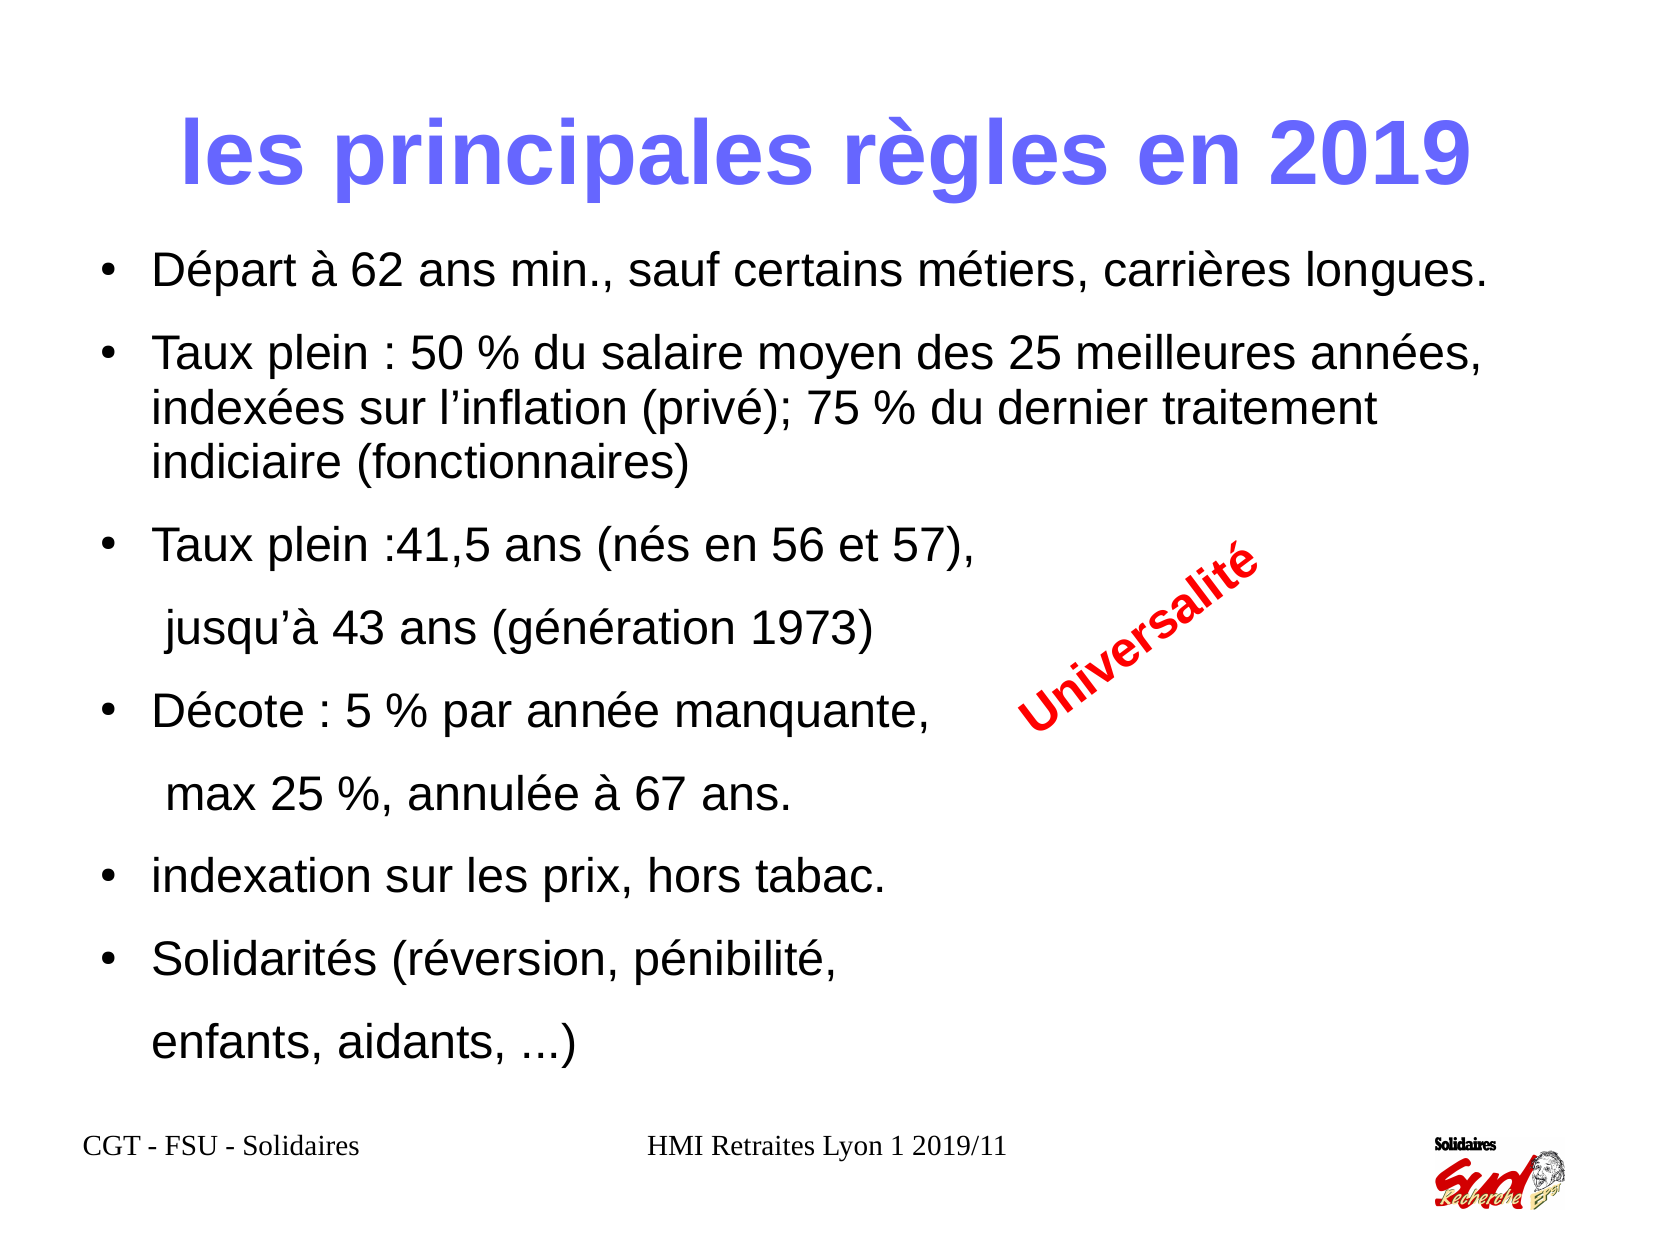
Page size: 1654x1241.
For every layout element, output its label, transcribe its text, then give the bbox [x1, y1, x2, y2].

list Départ à 62 ans min., sauf certains métiers, carrières longues. Taux plein : 50 % du salaire moyen des 25 meilleures années, indexées sur l’inflation (privé); 75 % du dernier traitement indiciaire (fonctionnaires) Taux plein :41,5 ans (nés en 56 et 57), jusqu’à 43 ans (génération 1973) Décote : 5 % par année manquante, max 25 %, annulée à 67 ans. indexation sur les prix, hors tabac. Solidarités (réversion, pénibilité, enfants, aidants, ...) [82, 242, 1571, 1075]
title Universalité [997, 340, 1654, 1220]
title les principales règles en 2019 [82, 49, 1571, 242]
picture [1435, 1137, 1565, 1210]
